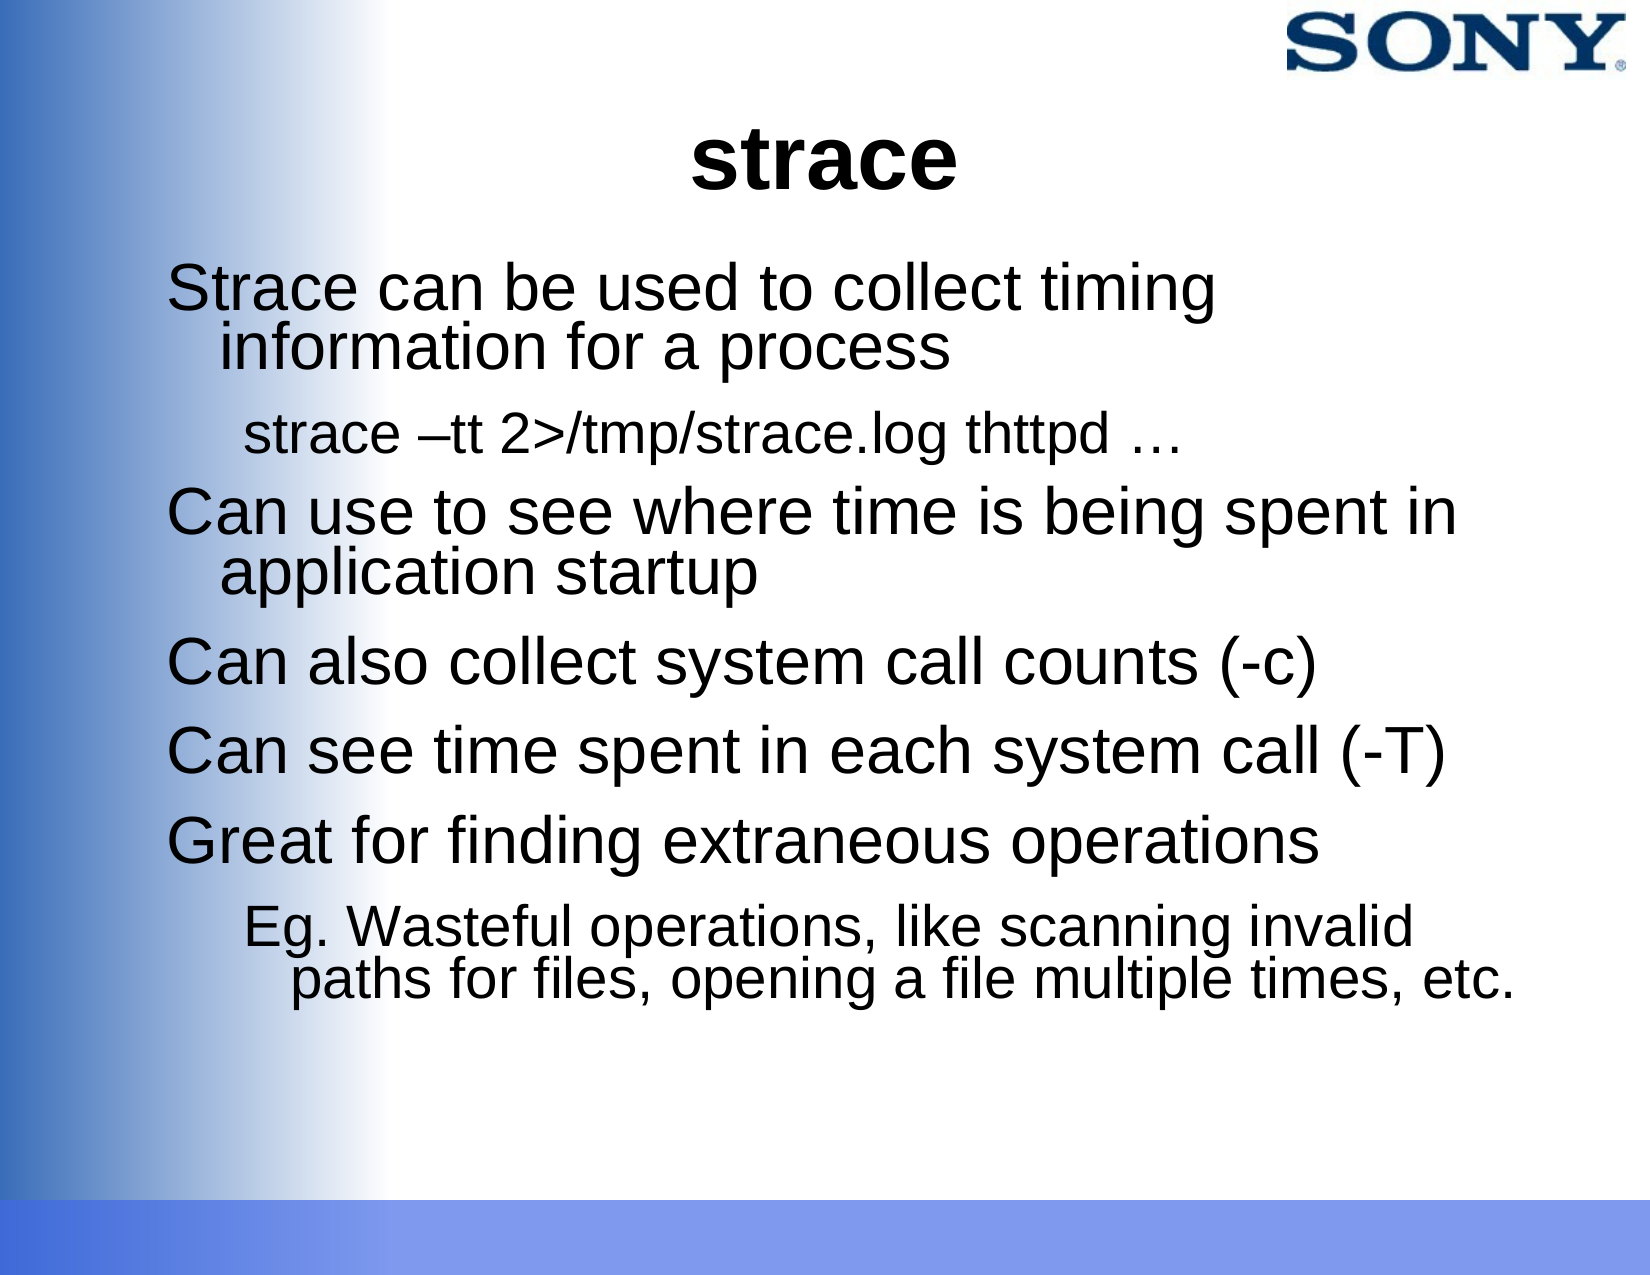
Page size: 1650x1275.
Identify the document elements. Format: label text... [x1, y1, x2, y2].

picture [1287, 0, 1626, 80]
title strace [149, 74, 1499, 250]
list Strace can be used to collect timing information for a process strace –tt 2>/tmp/strace.log thttpd … Can use to see where time is being spent in application startup Can also collect system call counts (-c) Can see time spent in each system call (-T) Great for finding extraneous operations Eg. Wasteful operations, like scanning invalid paths for files, opening a file multiple times, etc. [149, 262, 1530, 1188]
